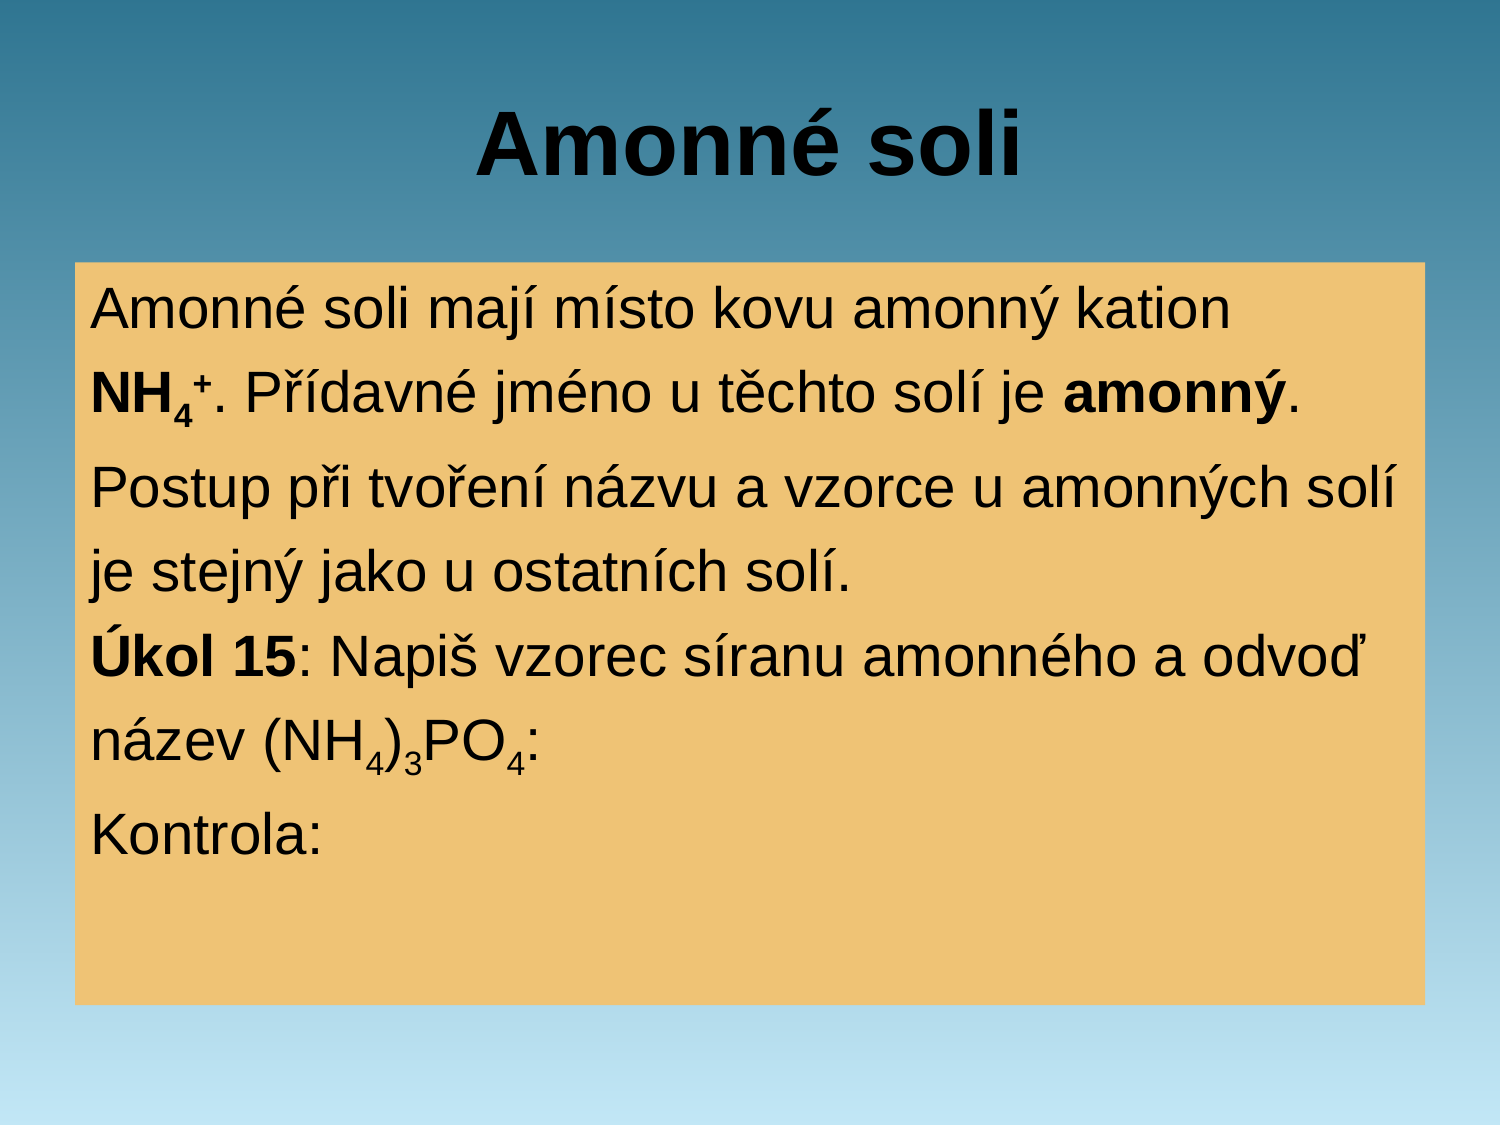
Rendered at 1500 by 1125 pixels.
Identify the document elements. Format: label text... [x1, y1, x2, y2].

title Amonné soli [75, 45, 1426, 233]
list Amonné soli mají místo kovu amonný kation NH4+. Přídavné jméno u těchto solí je amonný. Postup při tvoření názvu a vzorce u amonných solí je stejný jako u ostatních solí. Úkol 15: Napiš vzorec síranu amonného a odvoď název (NH4)3PO4: Kontrola: (NH4)2SO4, fosforečnan amonný [75, 262, 1426, 1006]
